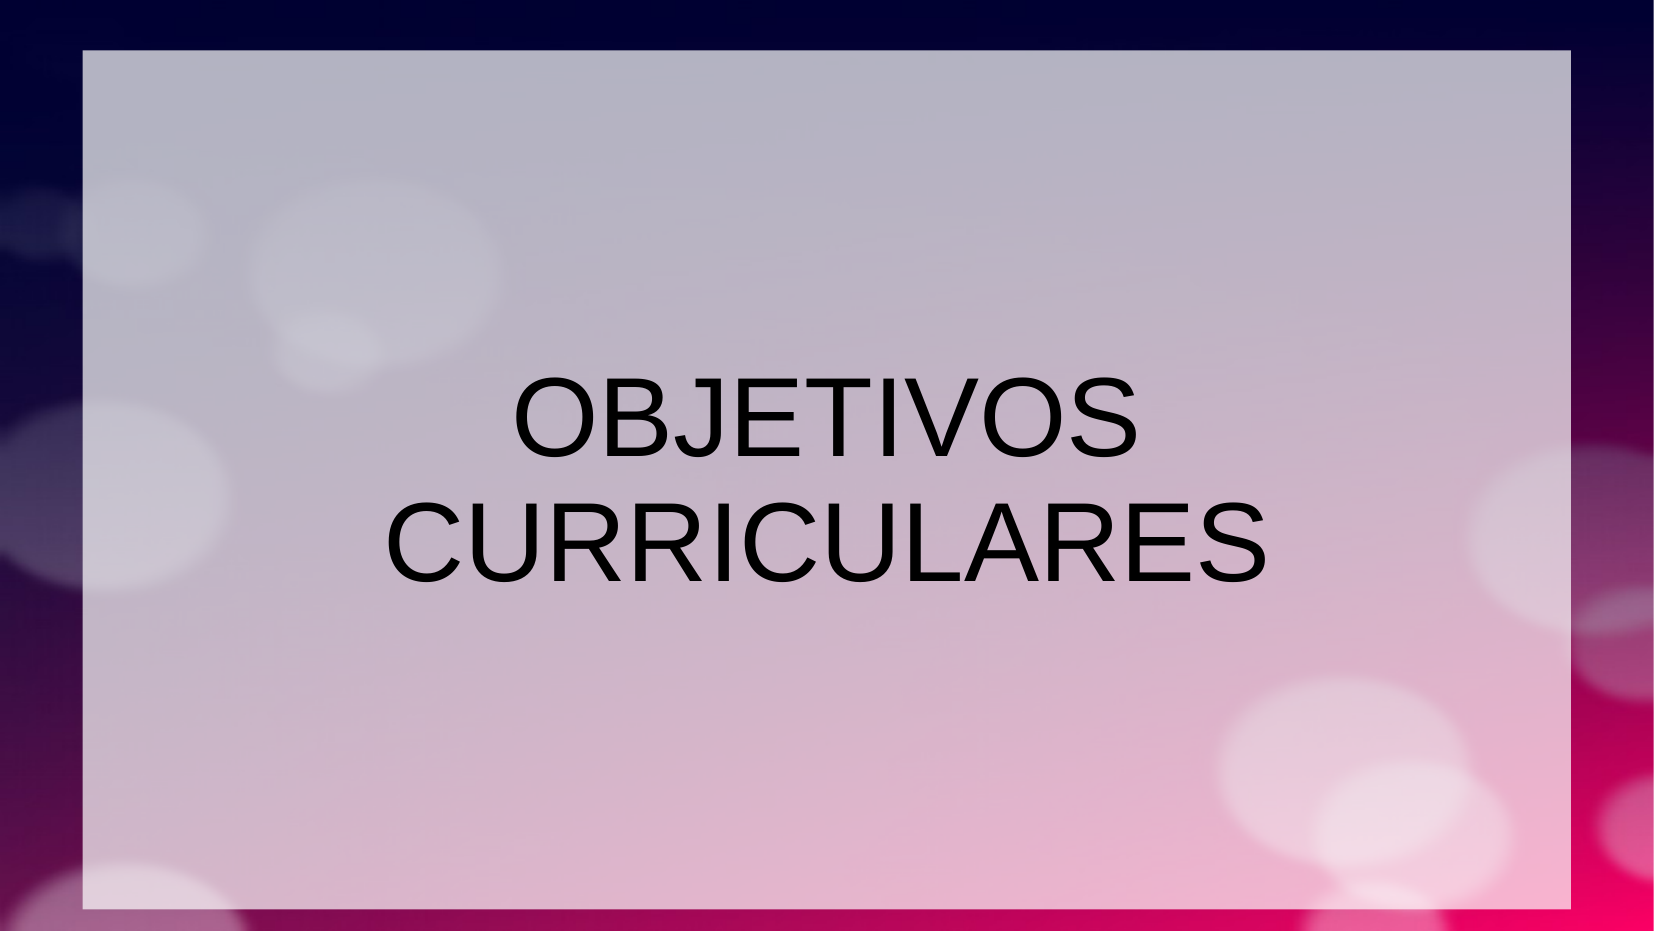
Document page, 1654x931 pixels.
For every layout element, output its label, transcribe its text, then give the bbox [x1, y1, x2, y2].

title OBJETIVOS CURRICULARES [82, 50, 1571, 910]
picture [0, 0, 1654, 931]
